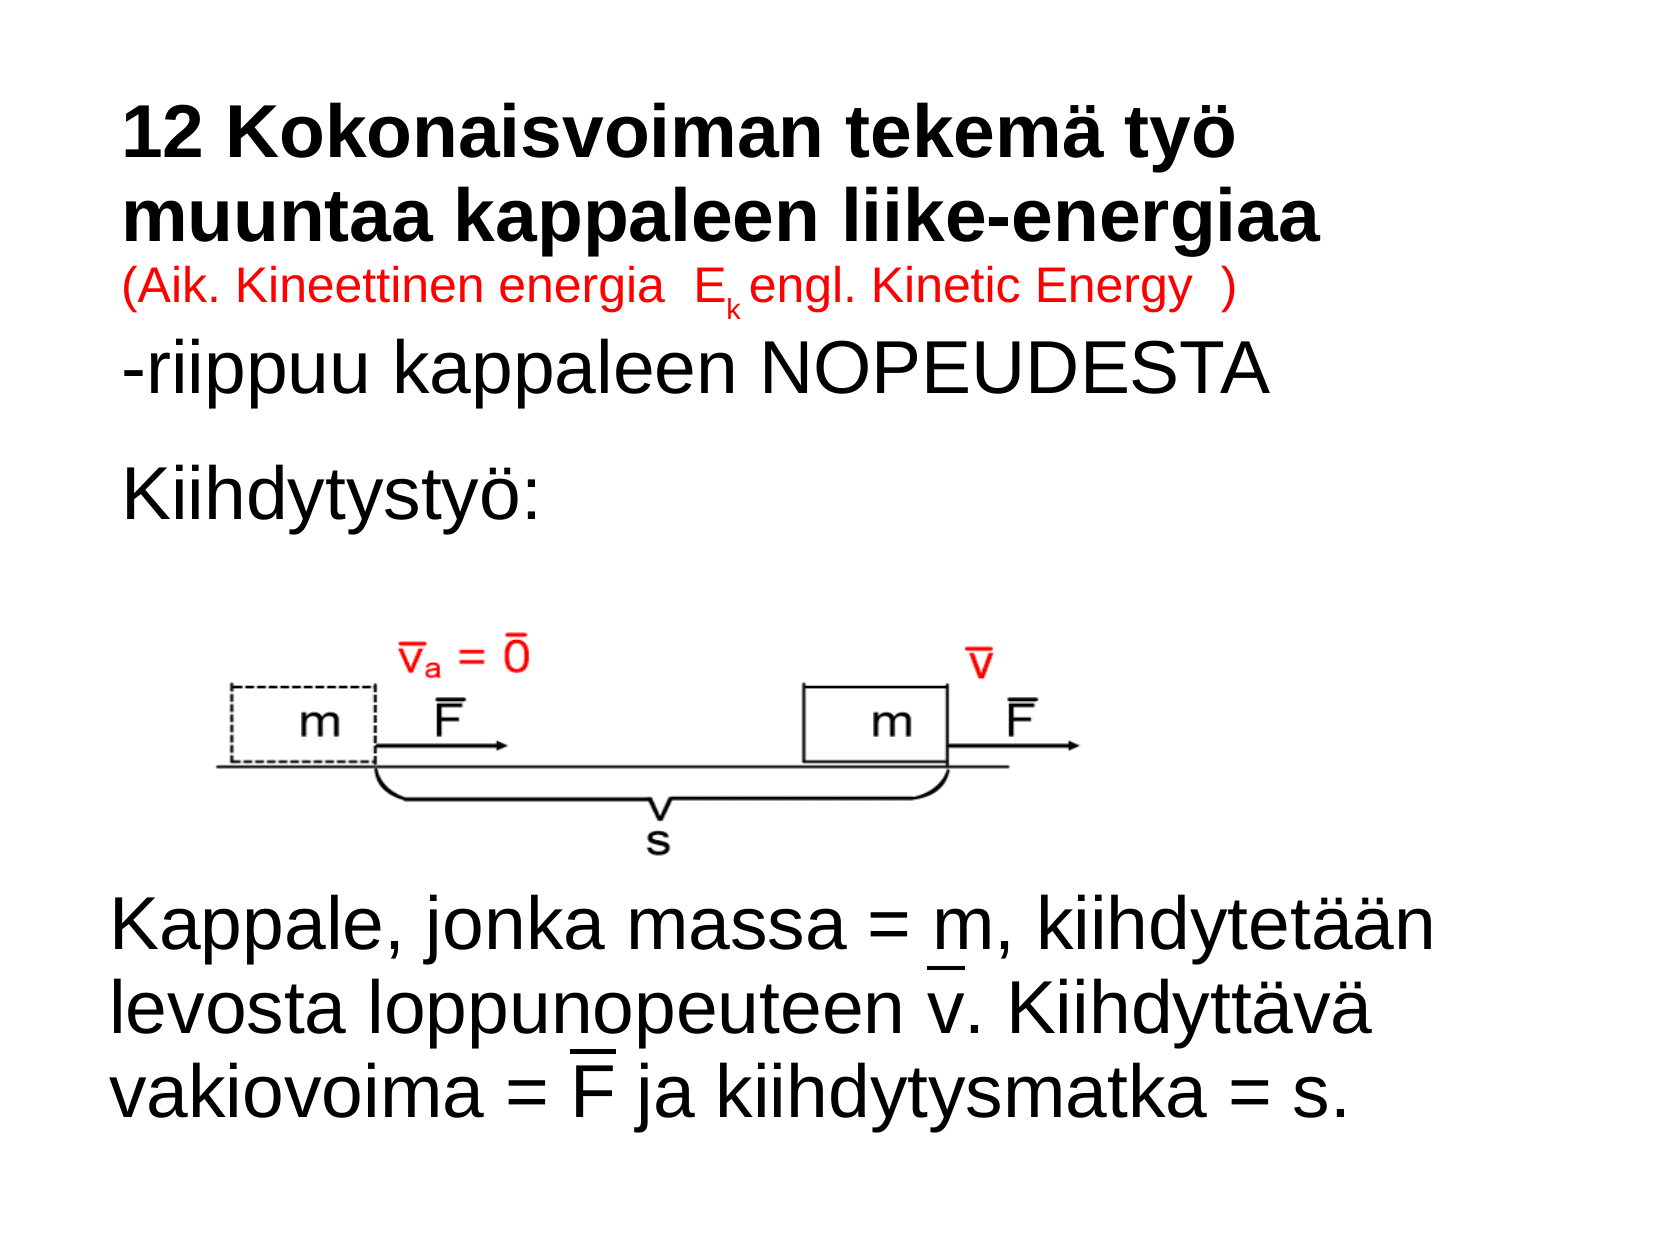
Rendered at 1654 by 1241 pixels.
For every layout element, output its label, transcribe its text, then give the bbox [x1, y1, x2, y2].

text_box Kappale, jonka massa = m, kiihdytetään levosta loppunopeuteen v. Kiihdyttävä vakiovoima = F ja kiihdytysmatka = s. [94, 874, 1607, 1225]
picture [154, 580, 1158, 874]
text_box 12 Kokonaisvoiman tekemä työ muuntaa kappaleen liike-energiaa (Aik. Kineettinen energia Ek engl. Kinetic Energy ) -riippuu kappaleen NOPEUDESTA Kiihdytystyö: [106, 82, 1501, 543]
